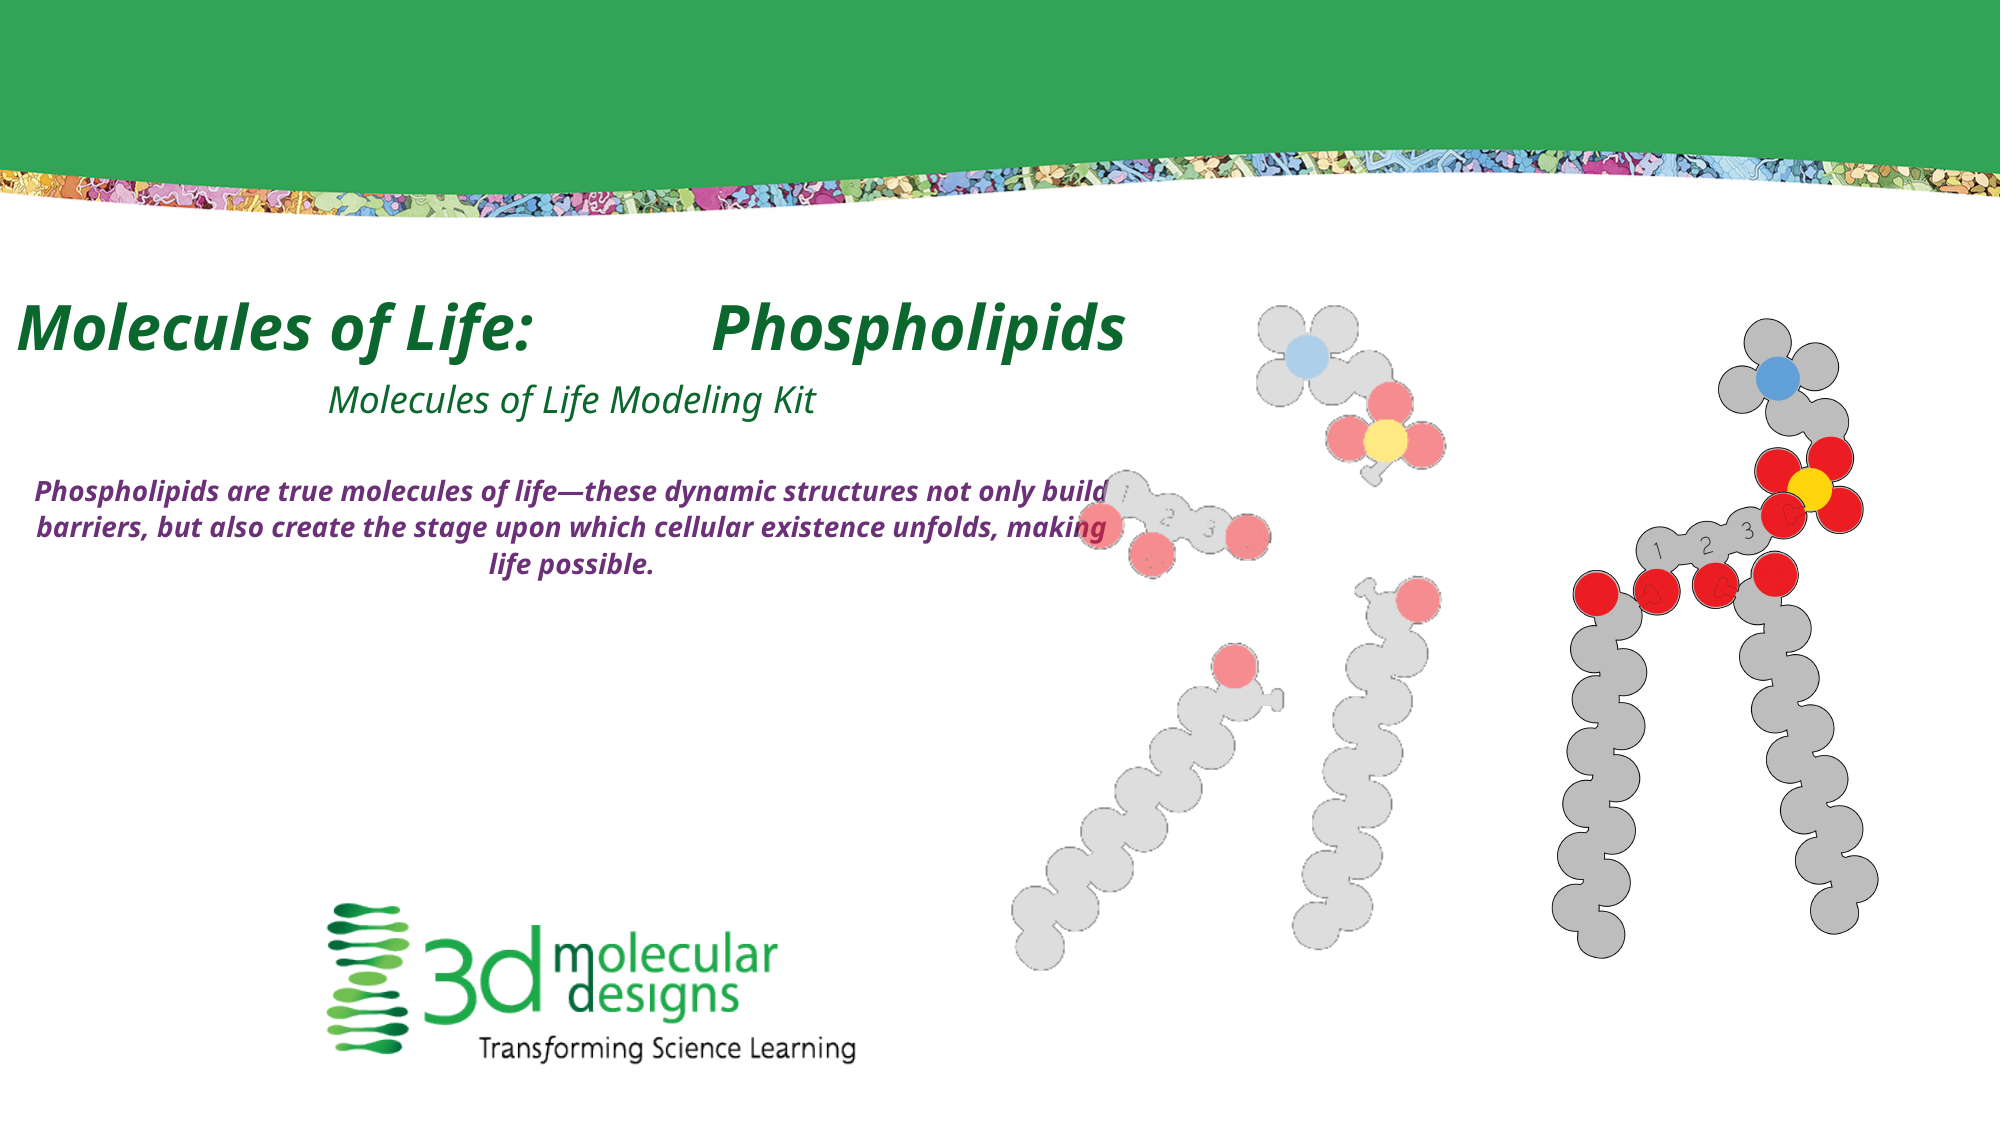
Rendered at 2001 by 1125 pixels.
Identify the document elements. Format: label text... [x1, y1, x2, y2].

picture [1275, 562, 1446, 960]
picture [1219, 268, 1472, 517]
list Molecules of Life: Phospholipids Molecules of Life Modeling Kit Phospholipids are true molecules of life—these dynamic structures not only build barriers, but also create the stage upon which cellular existence unfolds, making life possible. [85, 288, 1067, 729]
picture [1066, 456, 1278, 614]
picture [985, 632, 1300, 988]
picture [1548, 299, 1893, 961]
